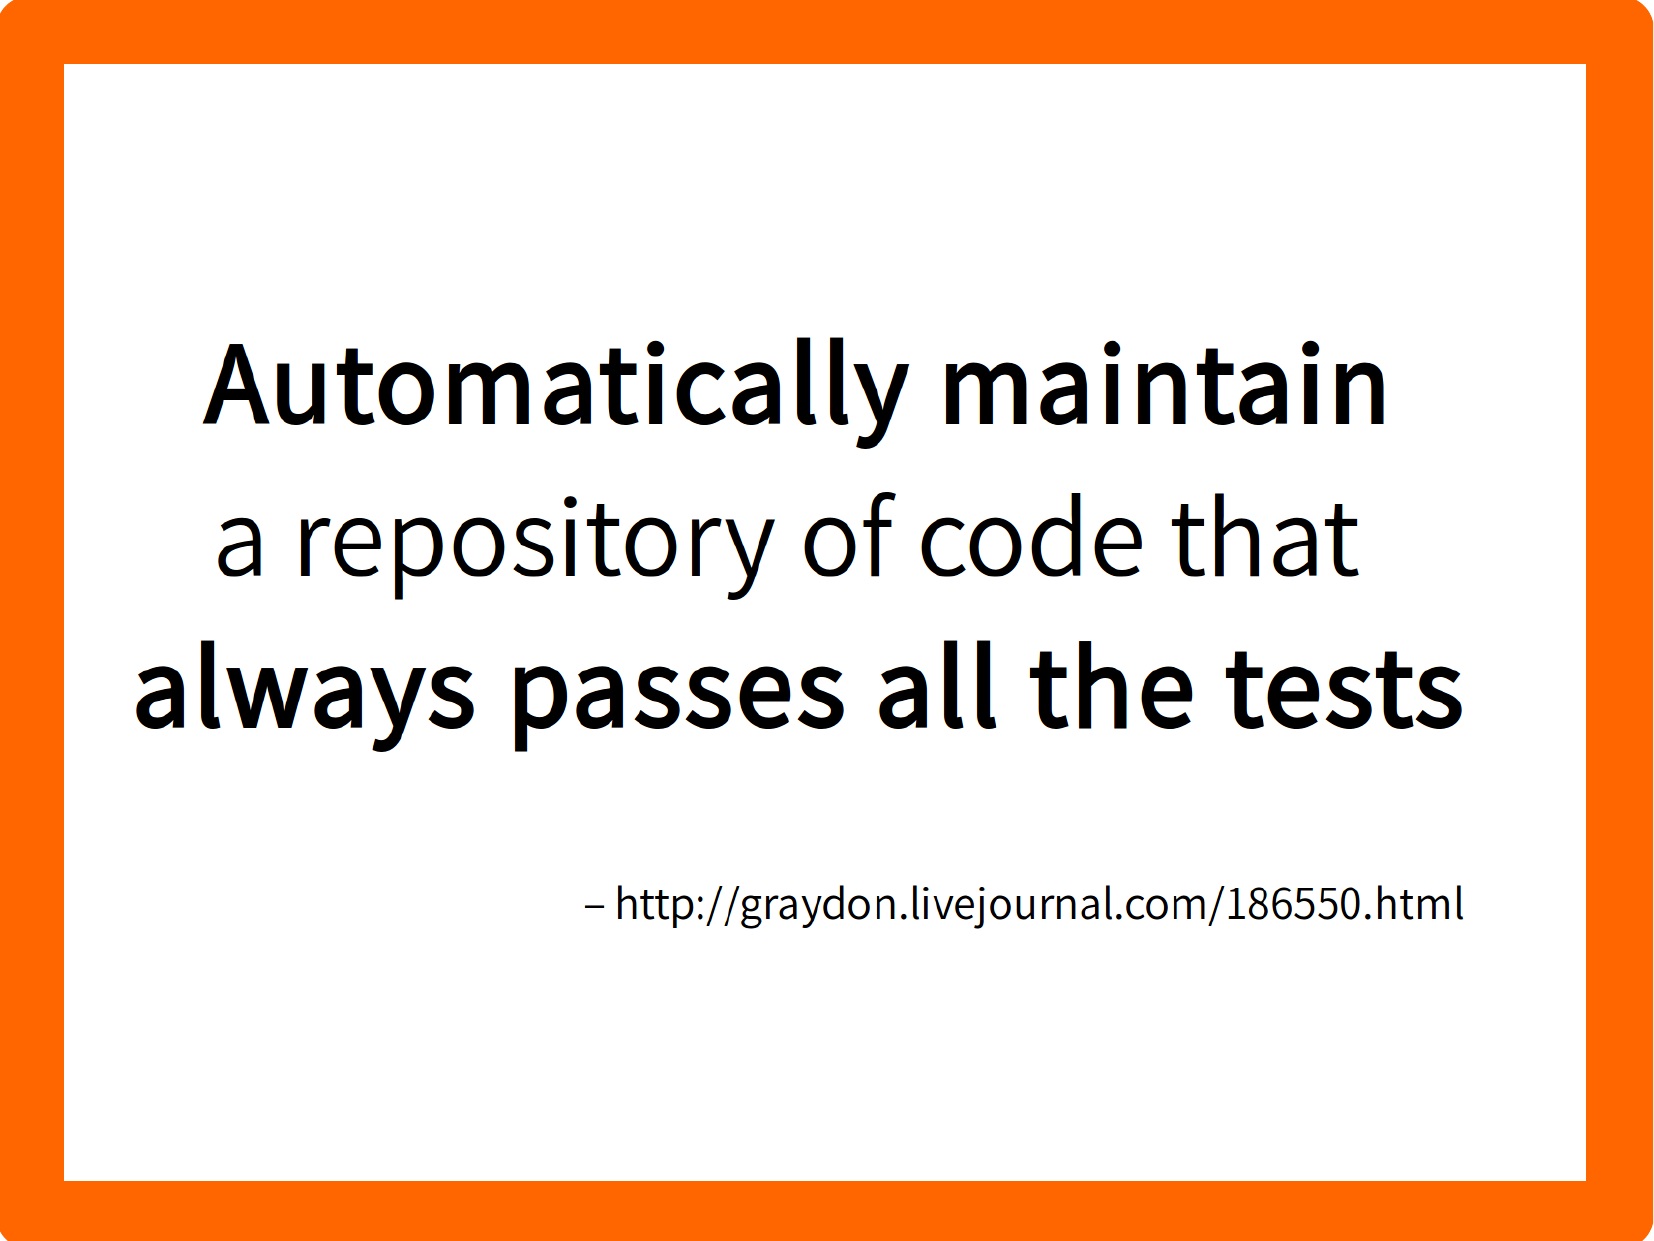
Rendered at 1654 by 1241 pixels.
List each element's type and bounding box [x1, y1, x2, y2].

picture [75, 294, 1561, 953]
